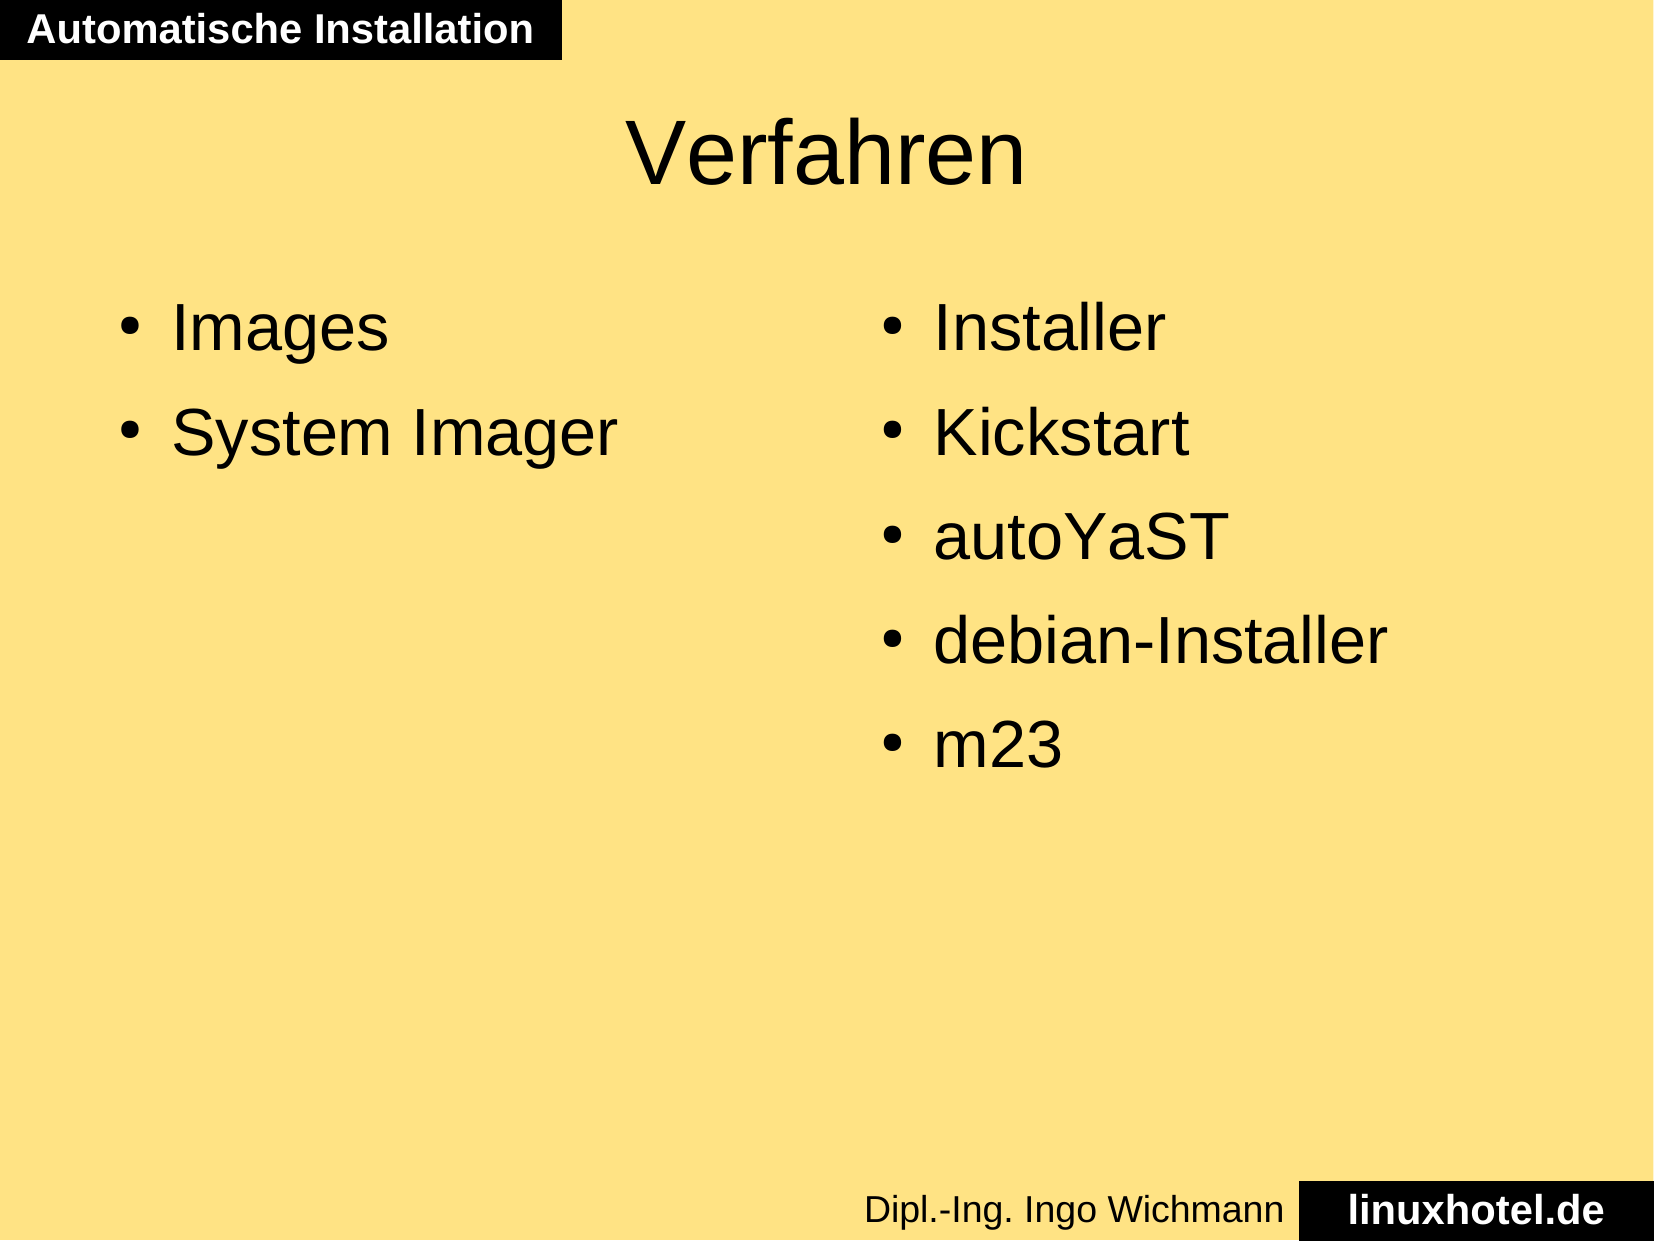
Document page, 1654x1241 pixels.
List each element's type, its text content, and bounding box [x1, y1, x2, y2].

text_box Dipl.-Ing. Ingo Wichmann [849, 1181, 1300, 1238]
list Images System Imager [82, 290, 809, 1109]
title Verfahren [82, 49, 1571, 257]
list Installer Kickstart autoYaST debian-Installer m23 [845, 290, 1572, 1109]
text_box Automatische Installation [0, 0, 562, 60]
text_box linuxhotel.de [1299, 1181, 1654, 1241]
